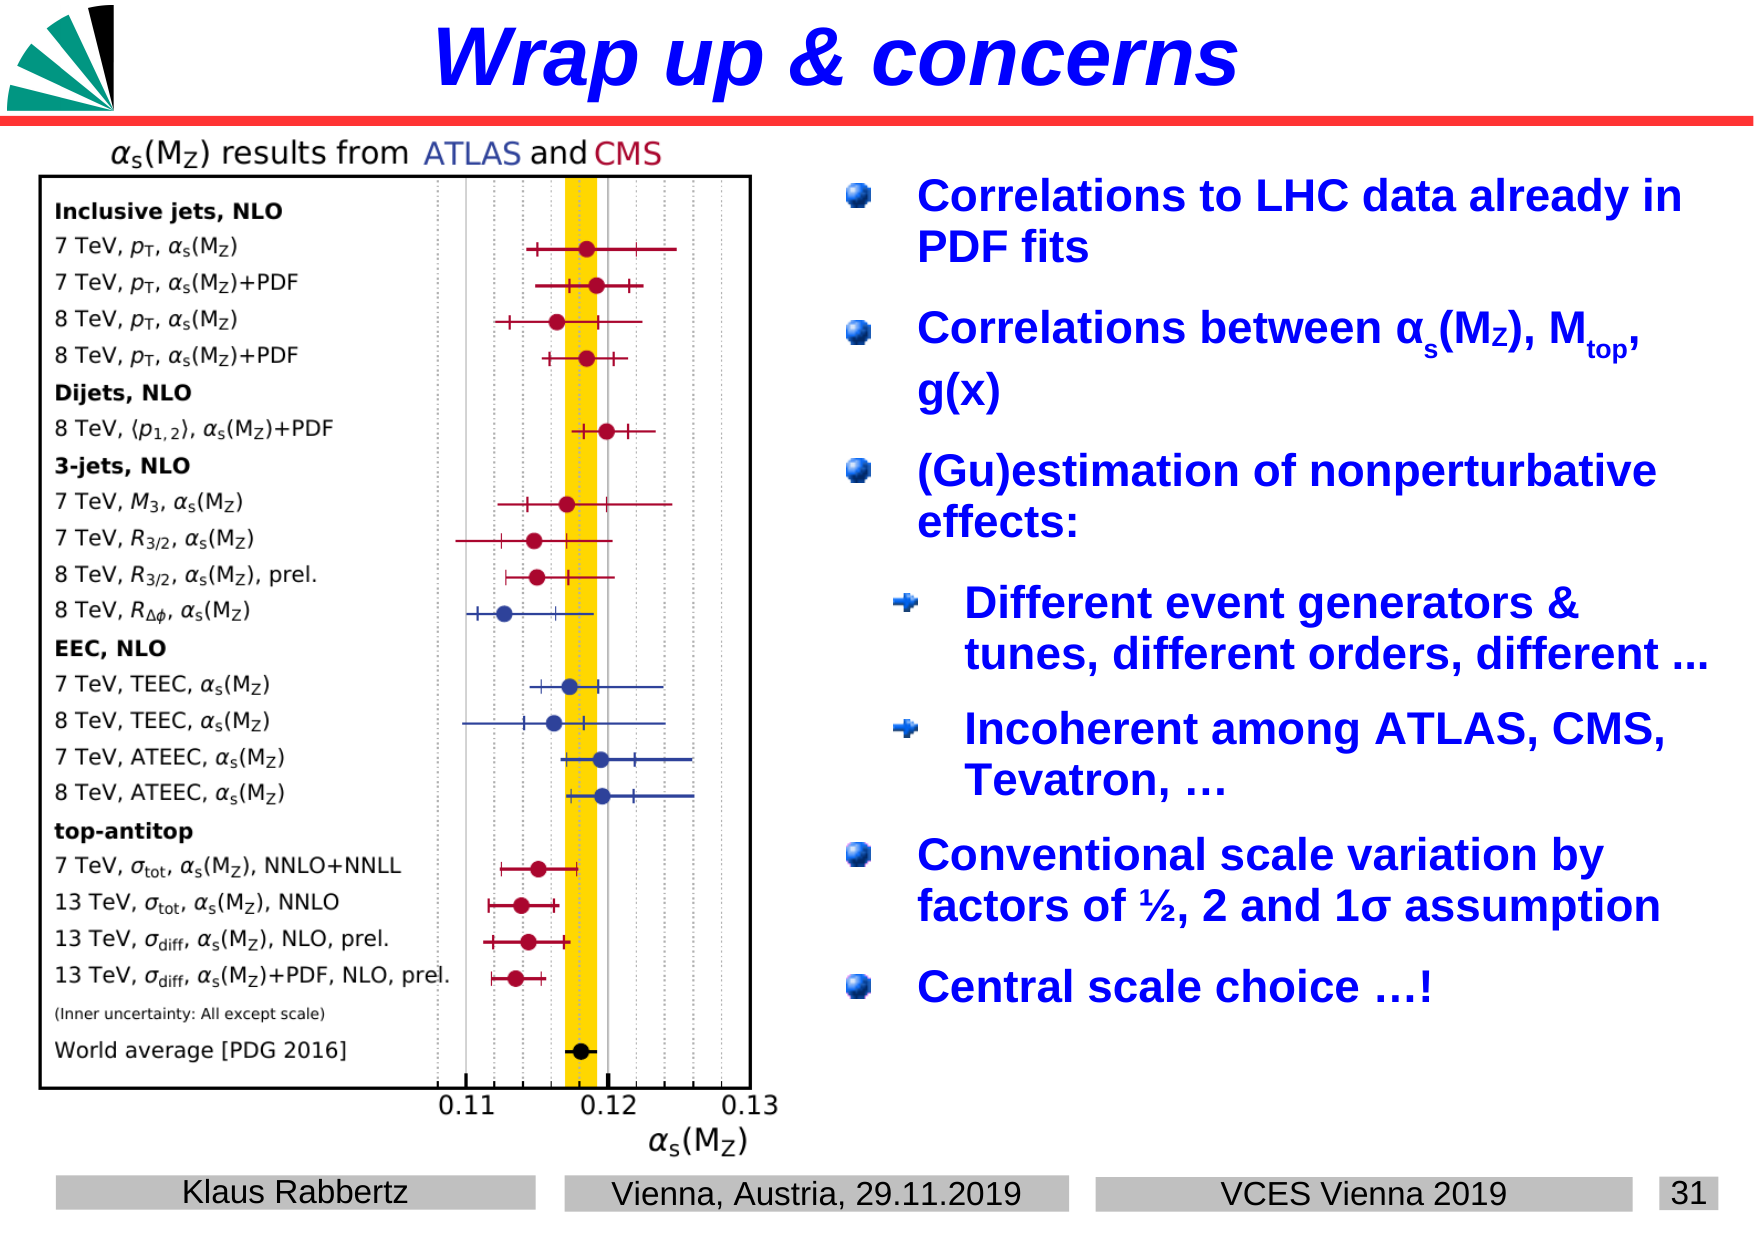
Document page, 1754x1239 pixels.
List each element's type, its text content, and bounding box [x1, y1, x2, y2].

title Wrap up & concerns [129, 0, 1545, 114]
list Correlations to LHC data already in PDF fits Correlations between αs(MZ), Mtop, g(x) (Gu)estimation of nonperturbative effects: Different event generators & tunes, different orders, different ... Incoherent among ATLAS, CMS, Tevatron, … Conventional scale variation by factors of ½, 2 and 1σ assumption Central scale choice …! [834, 169, 1724, 1129]
picture [7, 5, 114, 112]
picture [33, 136, 783, 1163]
